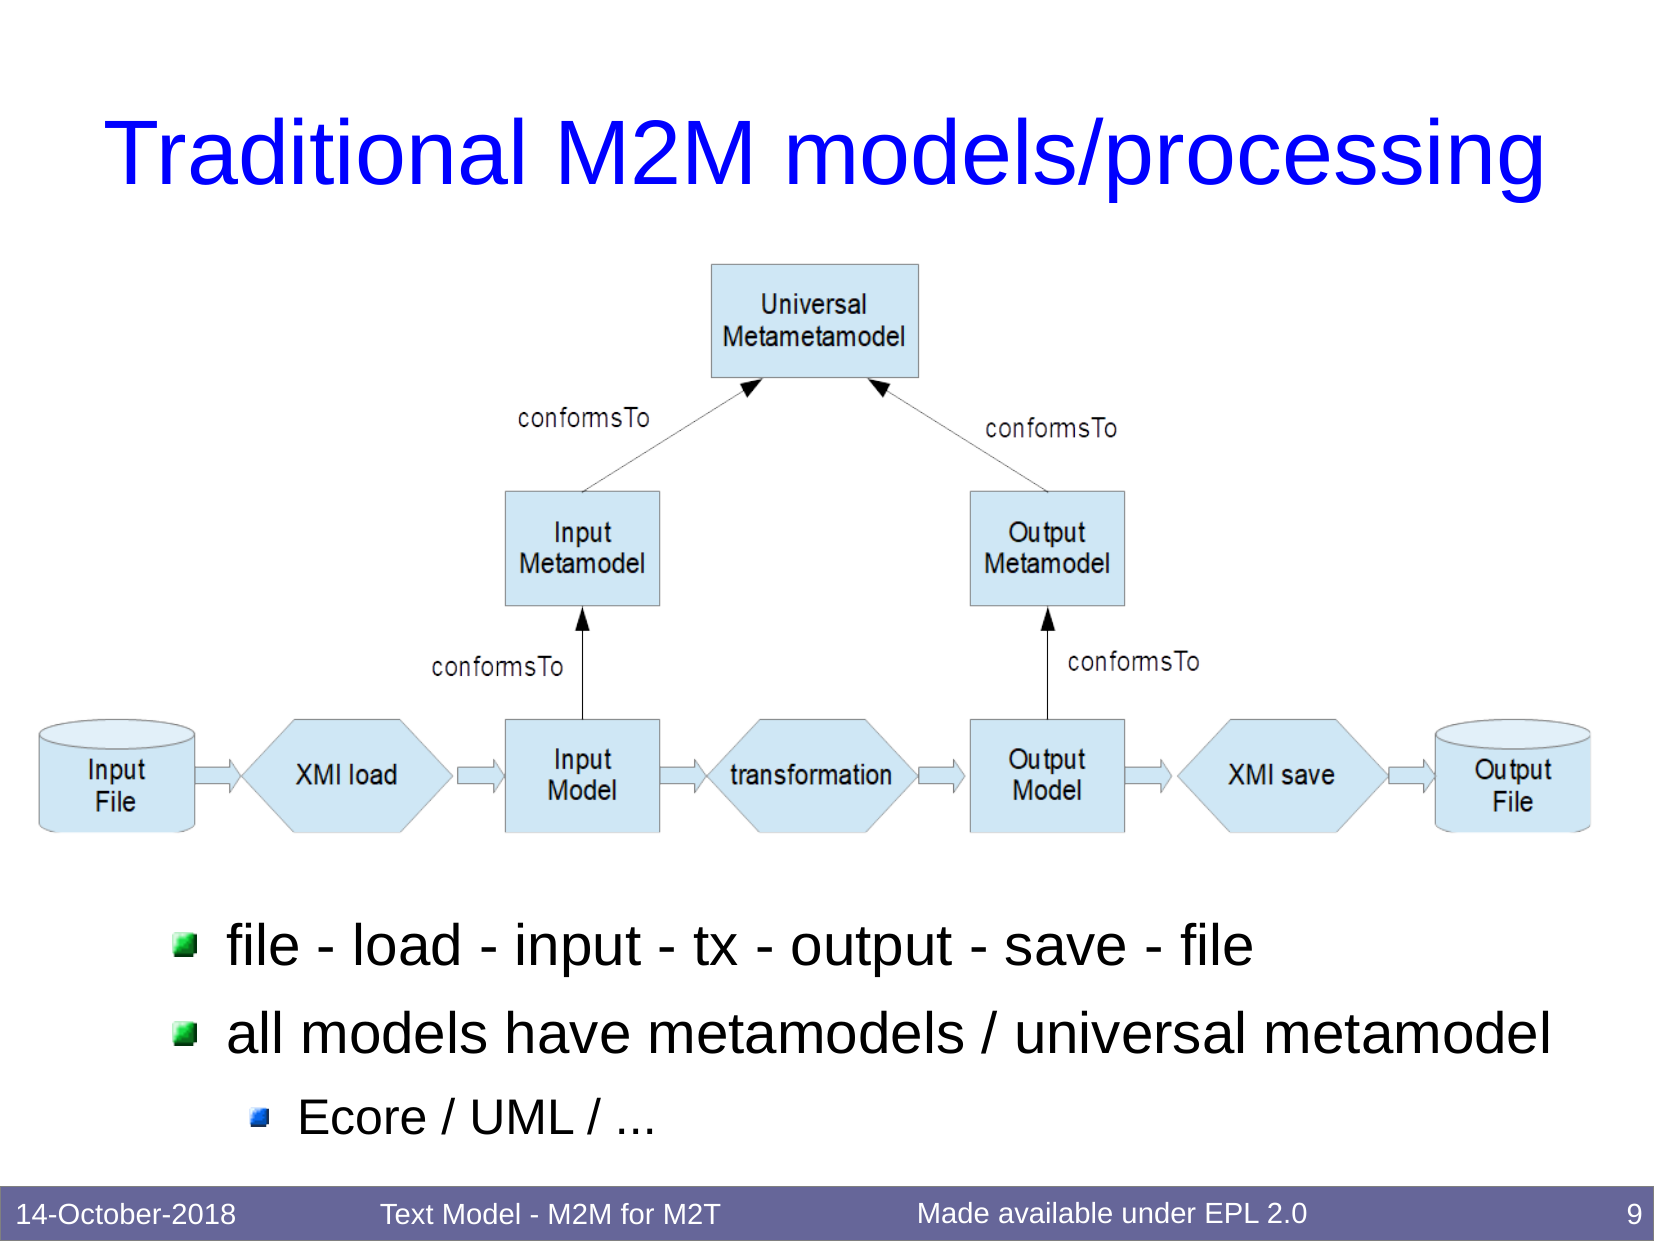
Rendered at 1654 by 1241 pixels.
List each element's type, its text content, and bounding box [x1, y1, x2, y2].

picture [0, 207, 1642, 889]
title Traditional M2M models/processing [82, 49, 1571, 207]
list file - load - input - tx - output - save - file all models have metamodels / universal metamodel Ecore / UML / ... [84, 912, 1558, 1241]
